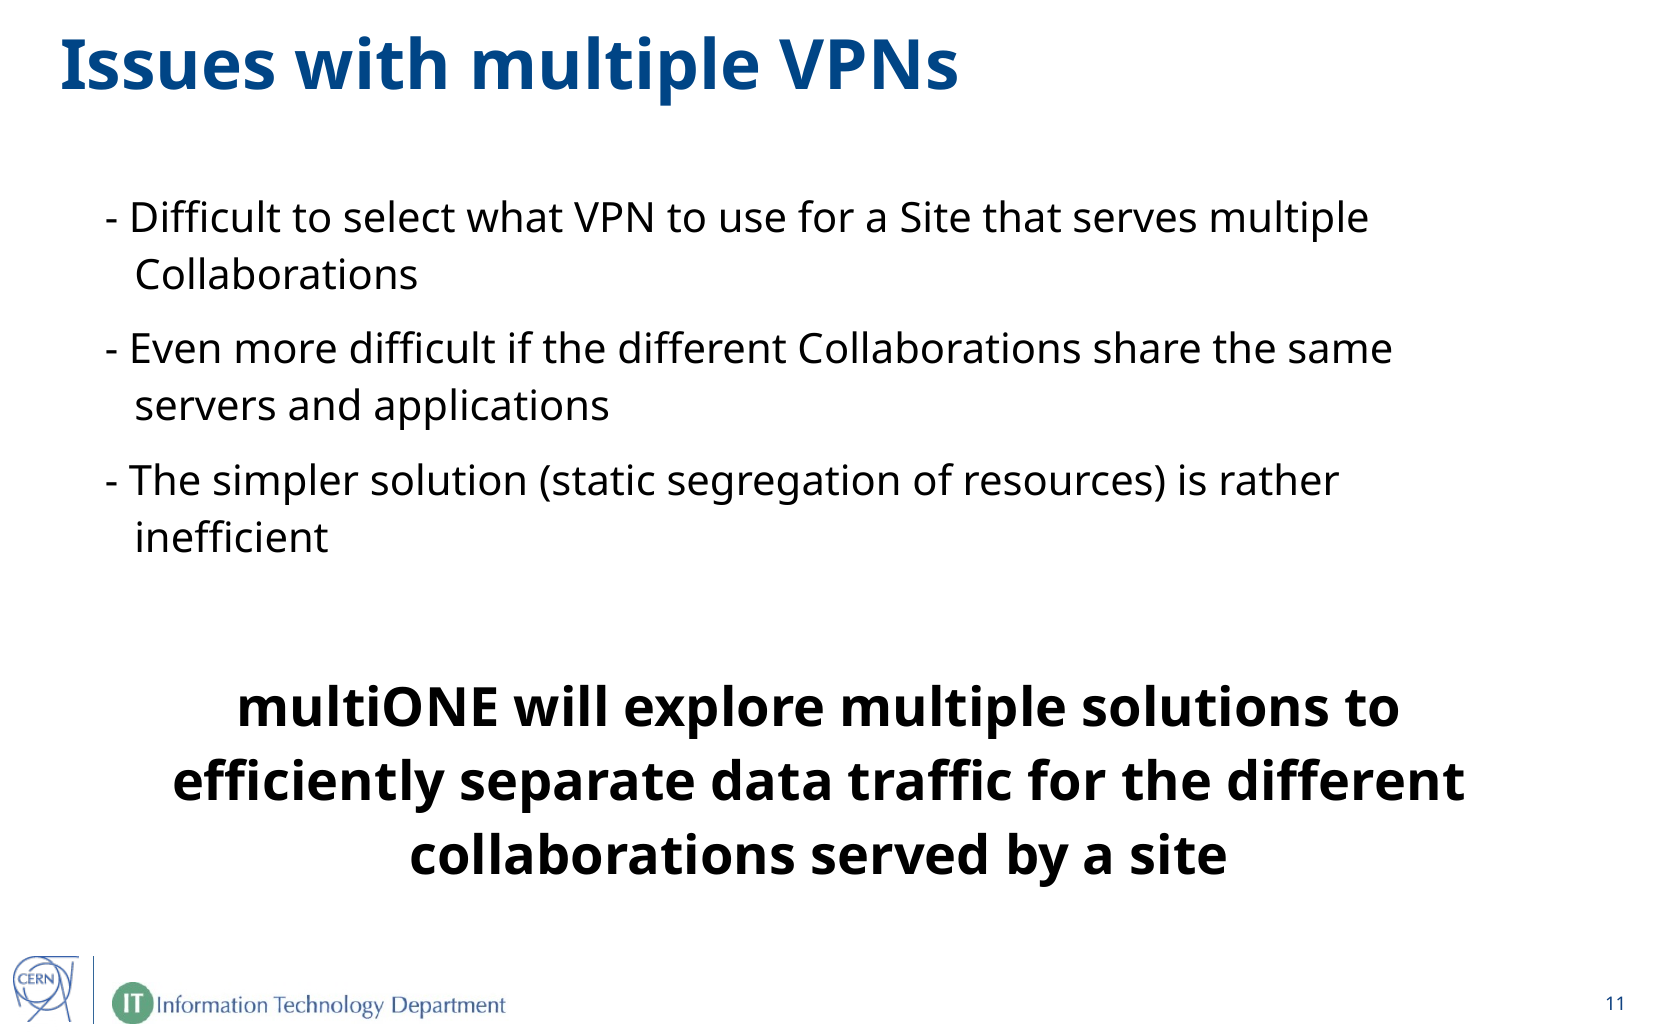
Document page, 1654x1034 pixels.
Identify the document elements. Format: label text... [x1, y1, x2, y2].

text_box - Difficult to select what VPN to use for a Site that serves multiple Collaborations - Even more difficult if the different Collaborations share the same servers and applications - The simpler solution (static segregation of resources) is rather inefficient multiONE will explore multiple solutions to efficiently separate data traffic for the different collaborations served by a site [90, 180, 1549, 1034]
picture [13, 956, 79, 1032]
title Issues with multiple VPNs [60, 0, 1605, 177]
